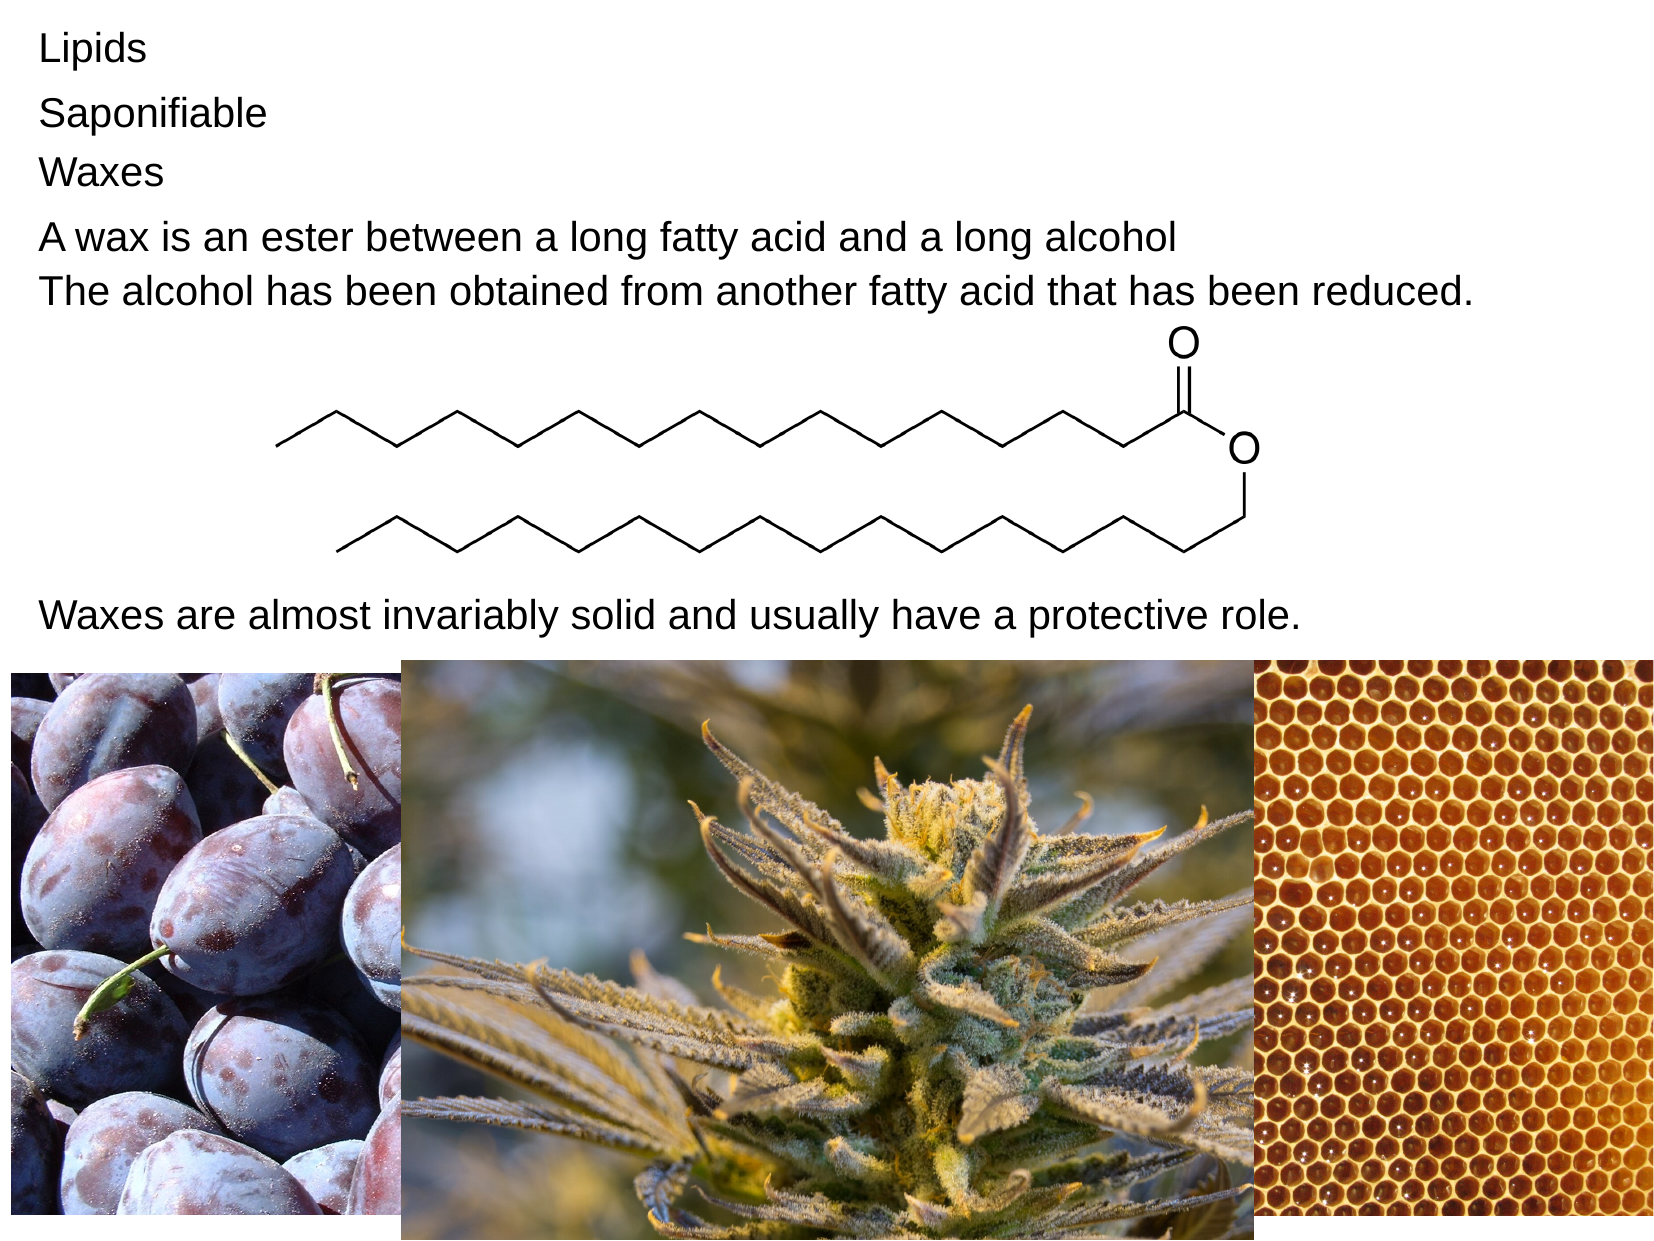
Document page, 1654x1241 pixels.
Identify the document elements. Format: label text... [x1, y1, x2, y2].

picture [11, 660, 1654, 1240]
text_box Waxes are almost invariably solid and usually have a protective role. [23, 584, 1630, 646]
text_box The alcohol has been obtained from another fatty acid that has been reduced. [23, 259, 1630, 322]
text_box Lipids [23, 17, 355, 80]
picture [270, 320, 1264, 559]
text_box Waxes [23, 141, 355, 204]
text_box Saponifiable [23, 82, 284, 141]
text_box A wax is an ester between a long fatty acid and a long alcohol [23, 206, 1630, 259]
